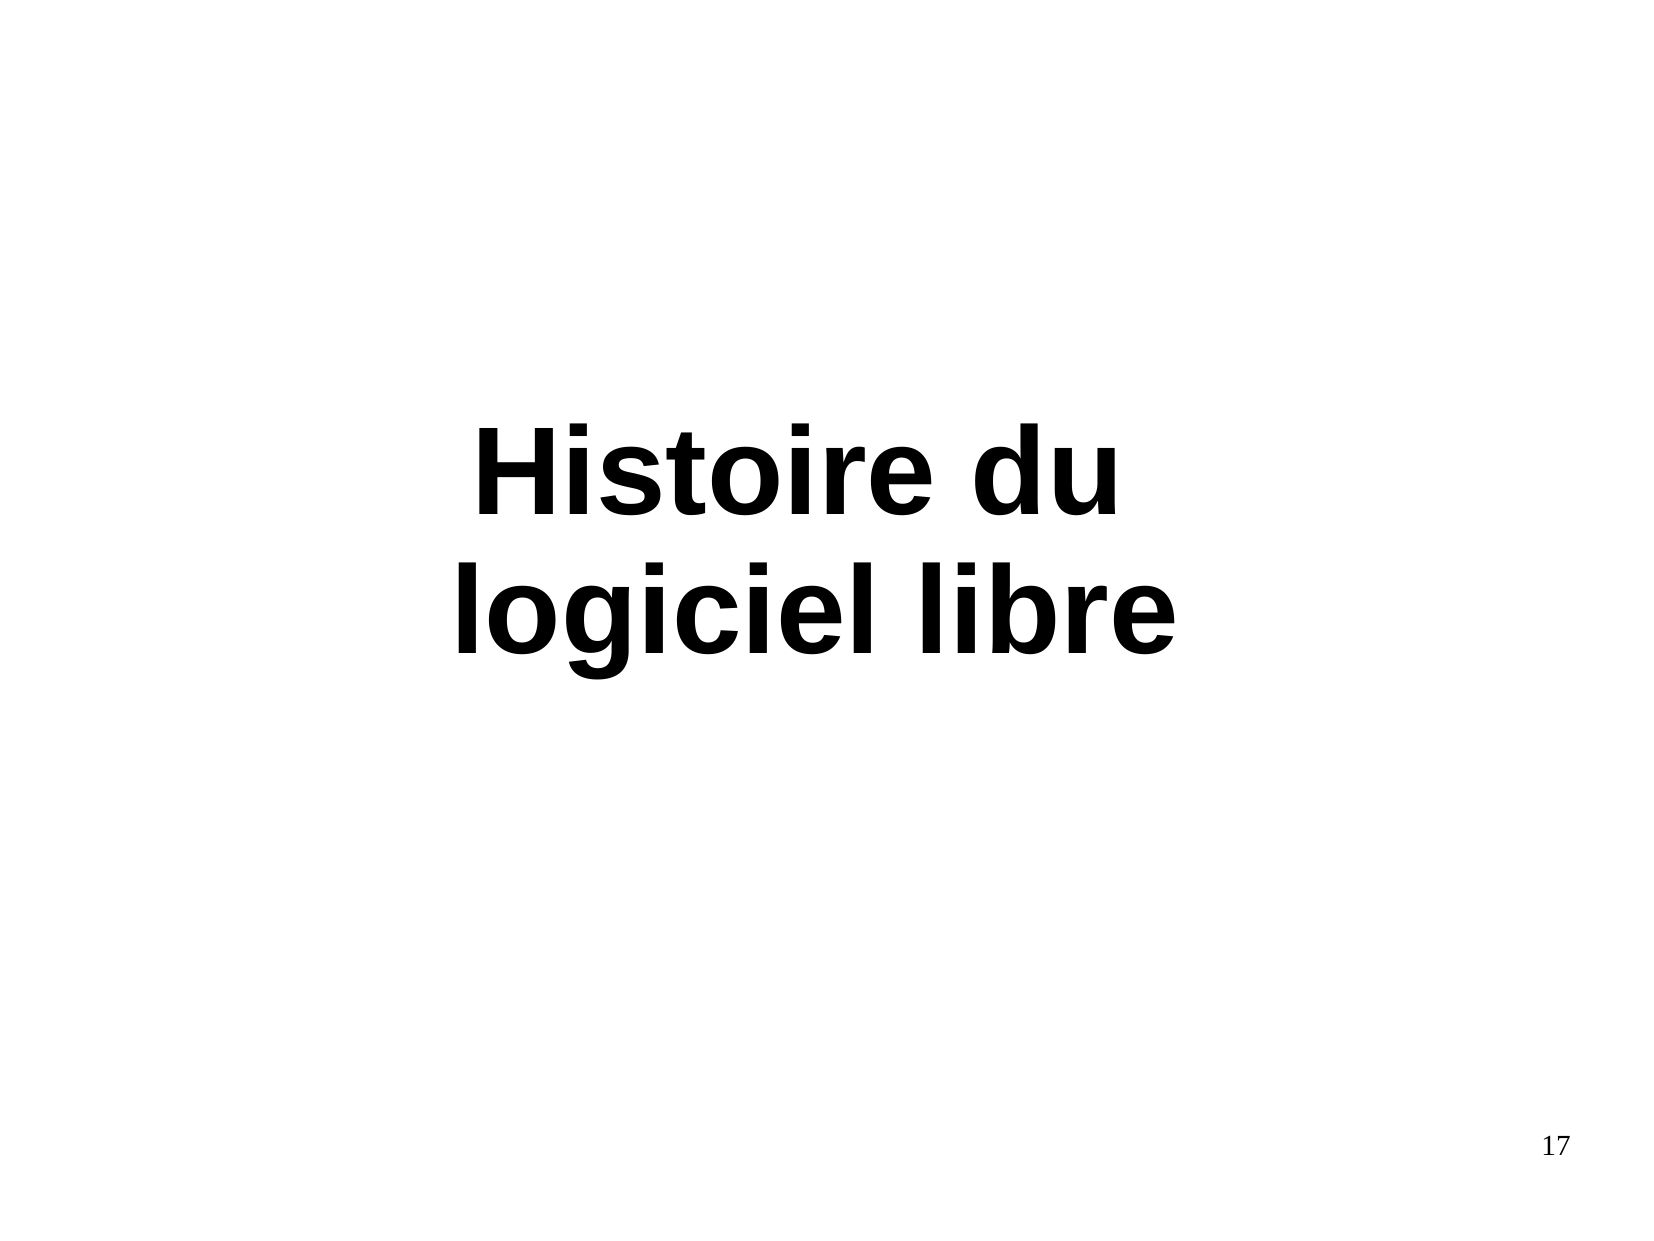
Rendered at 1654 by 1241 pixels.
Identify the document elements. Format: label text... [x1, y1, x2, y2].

title Histoire du logiciel libre [70, 400, 1559, 681]
